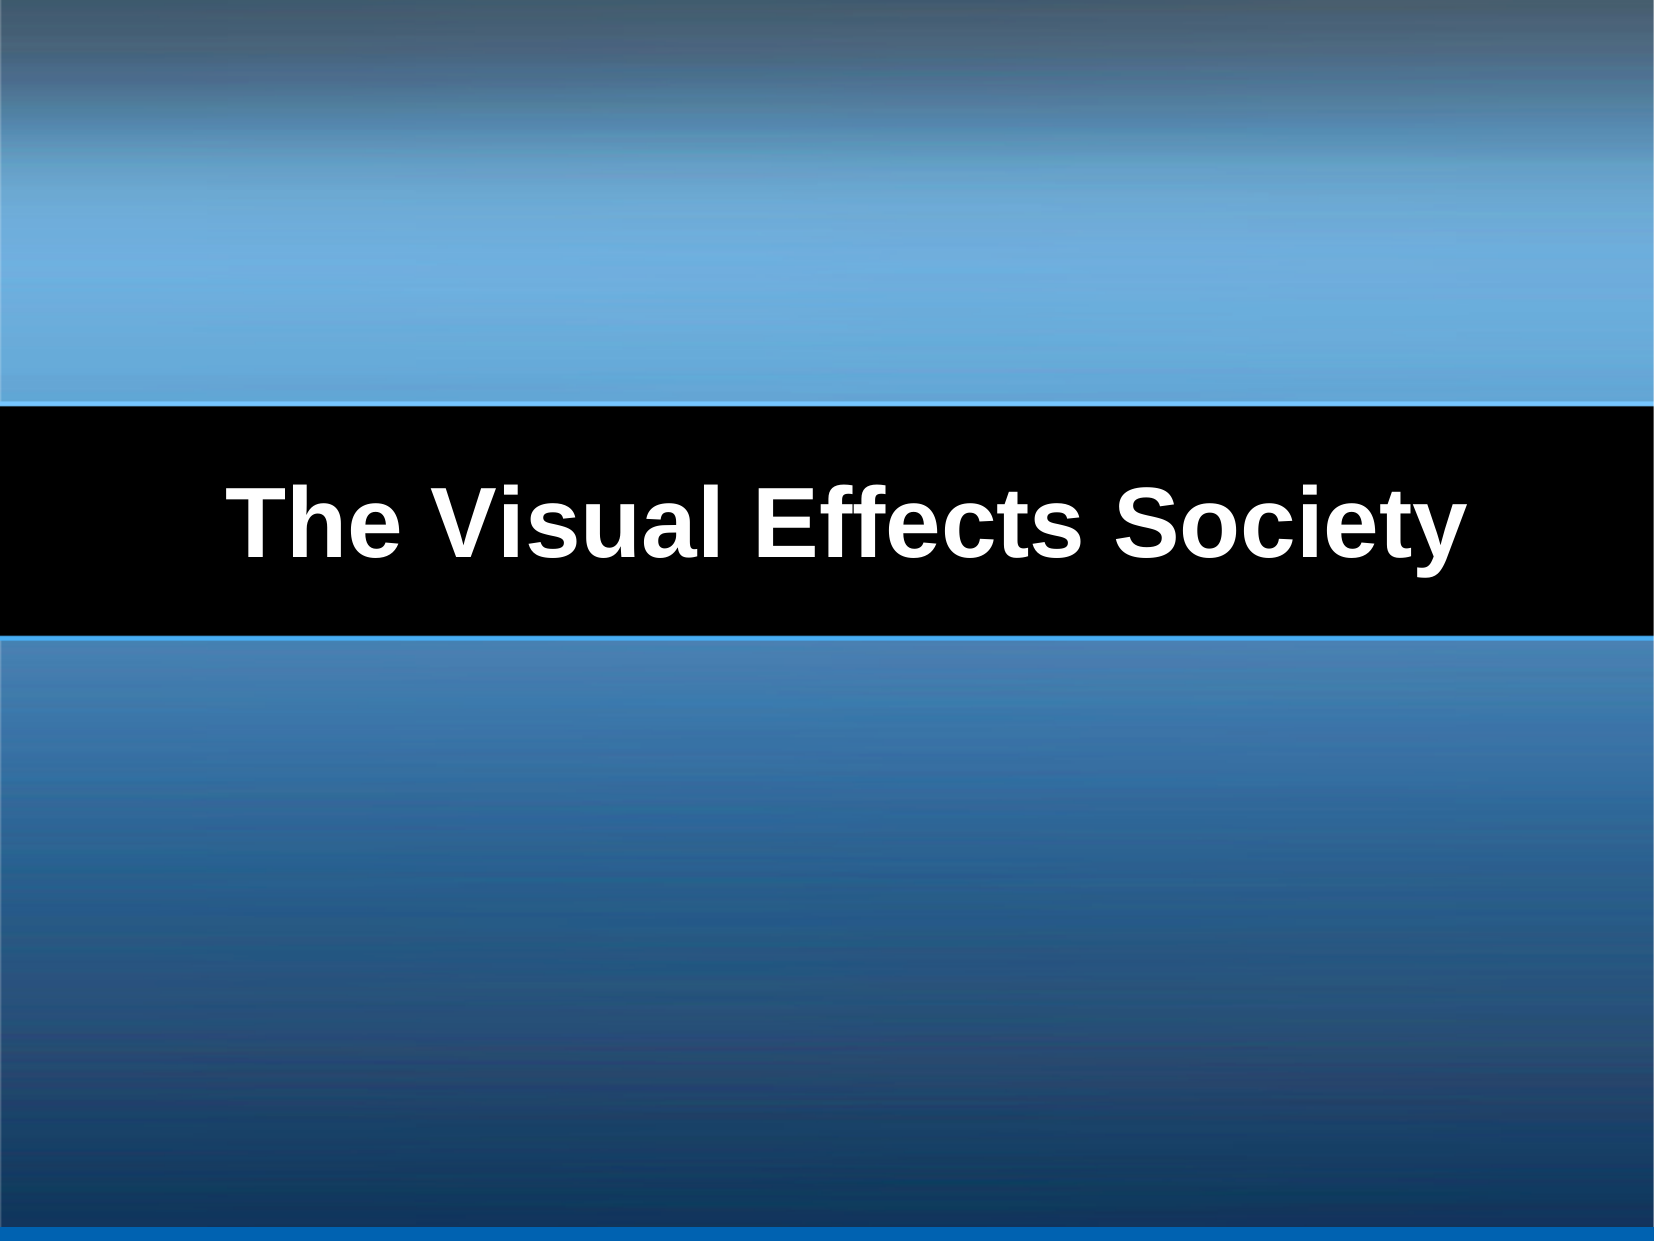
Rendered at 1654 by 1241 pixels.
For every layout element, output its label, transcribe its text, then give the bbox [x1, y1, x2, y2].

title The Visual Effects Society [123, 419, 1536, 627]
picture [0, 0, 1654, 1227]
